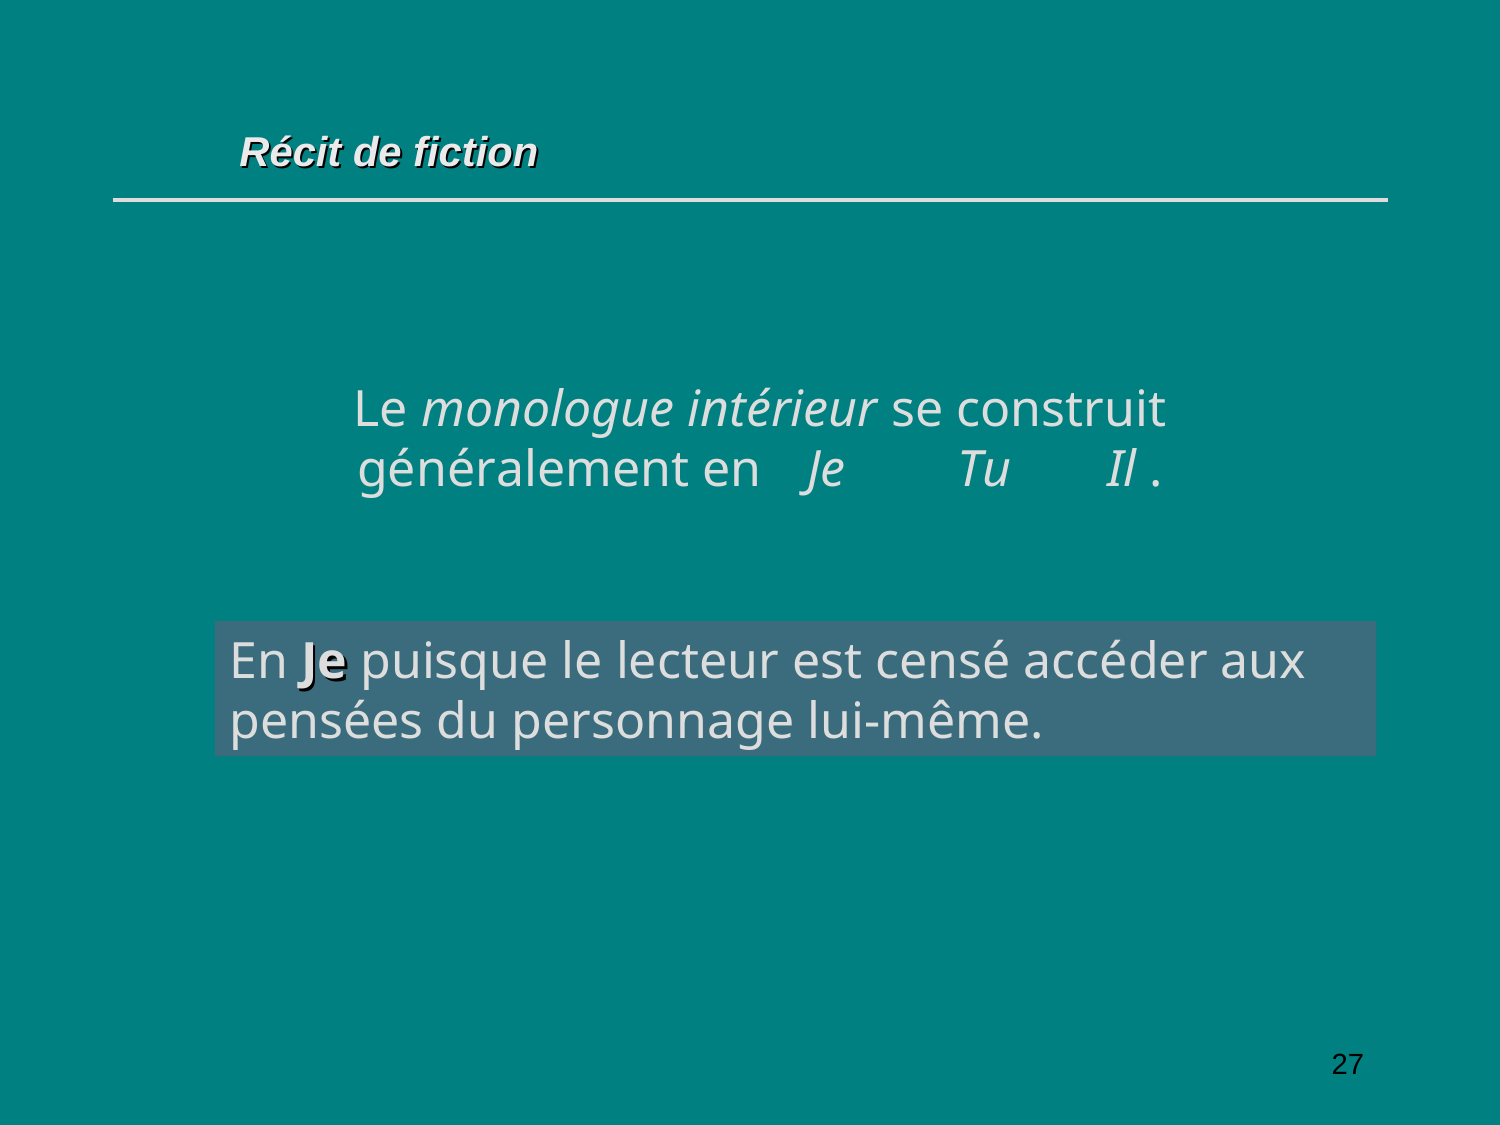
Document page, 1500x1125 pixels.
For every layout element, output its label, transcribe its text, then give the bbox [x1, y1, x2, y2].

text_box Récit de fiction [224, 116, 554, 183]
text_box En Je puisque le lecteur est censé accéder aux pensées du personnage lui-même. [214, 620, 1377, 757]
text_box Le monologue intérieur se construit généralement en Je Tu Il . [182, 368, 1338, 505]
